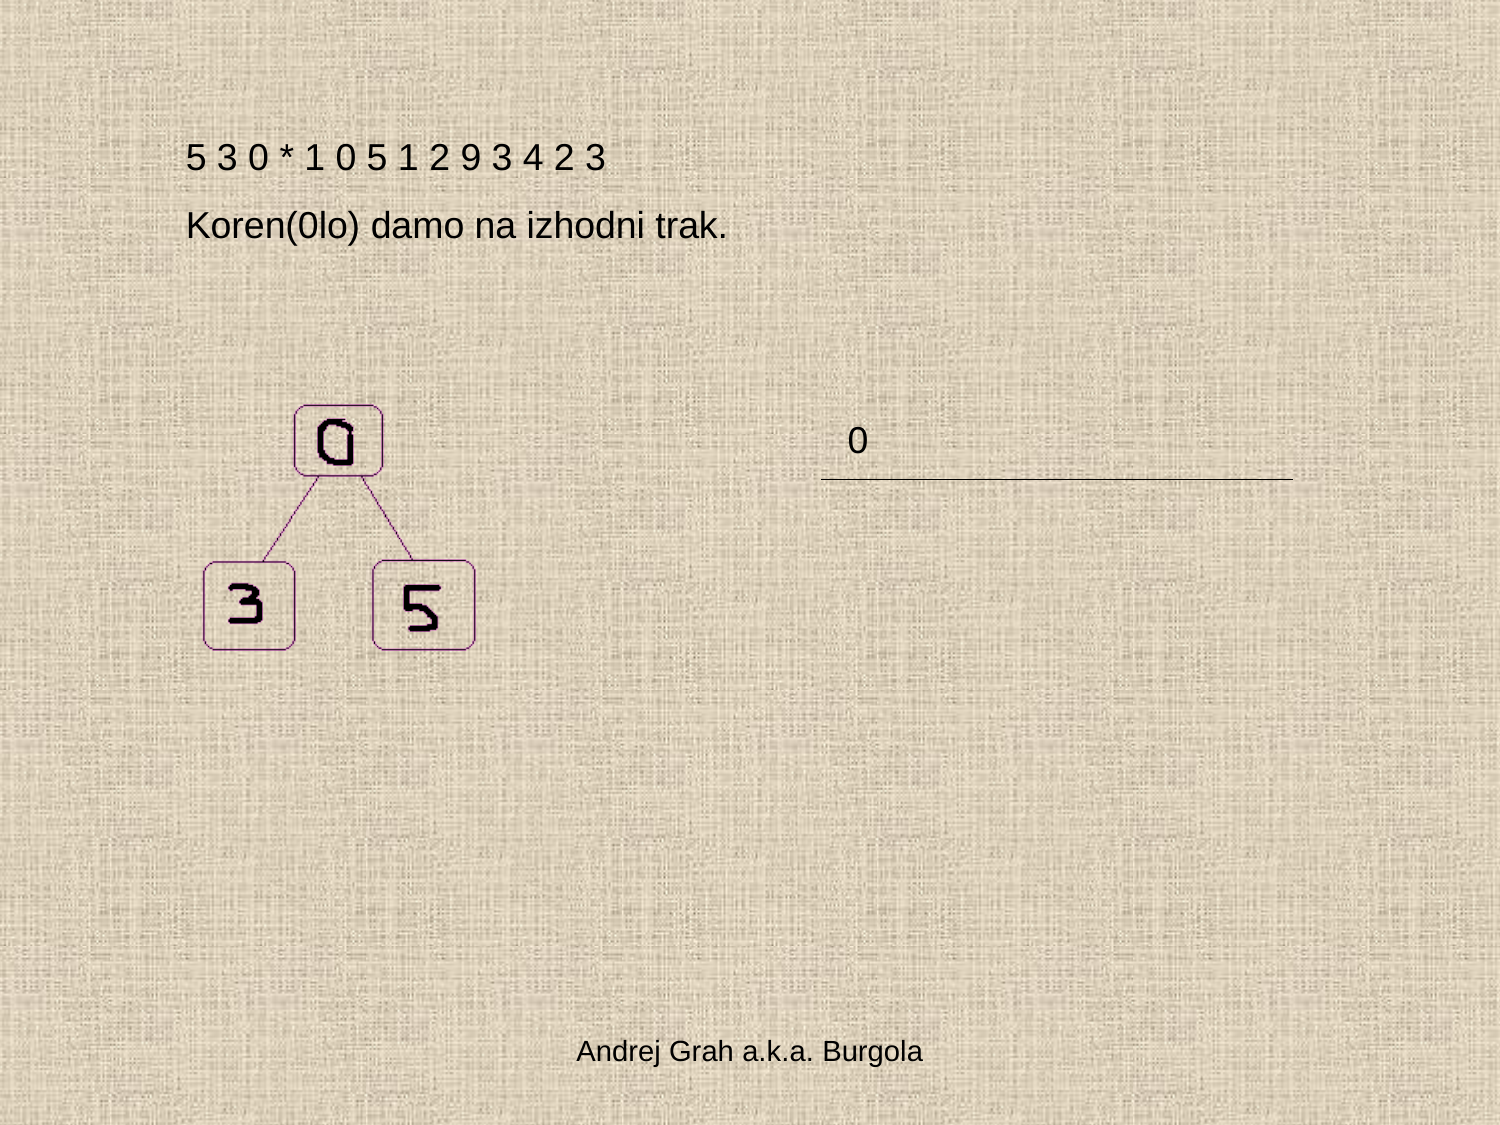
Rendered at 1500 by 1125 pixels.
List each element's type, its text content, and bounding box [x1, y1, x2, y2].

text_box Andrej Grah a.k.a. Burgola [512, 1024, 988, 1103]
picture [0, 0, 1500, 1125]
text_box 0 [832, 408, 1258, 470]
text_box 5 3 0 * 1 0 5 1 2 9 3 4 2 3 Koren(0lo) damo na izhodni trak. [171, 125, 1235, 255]
